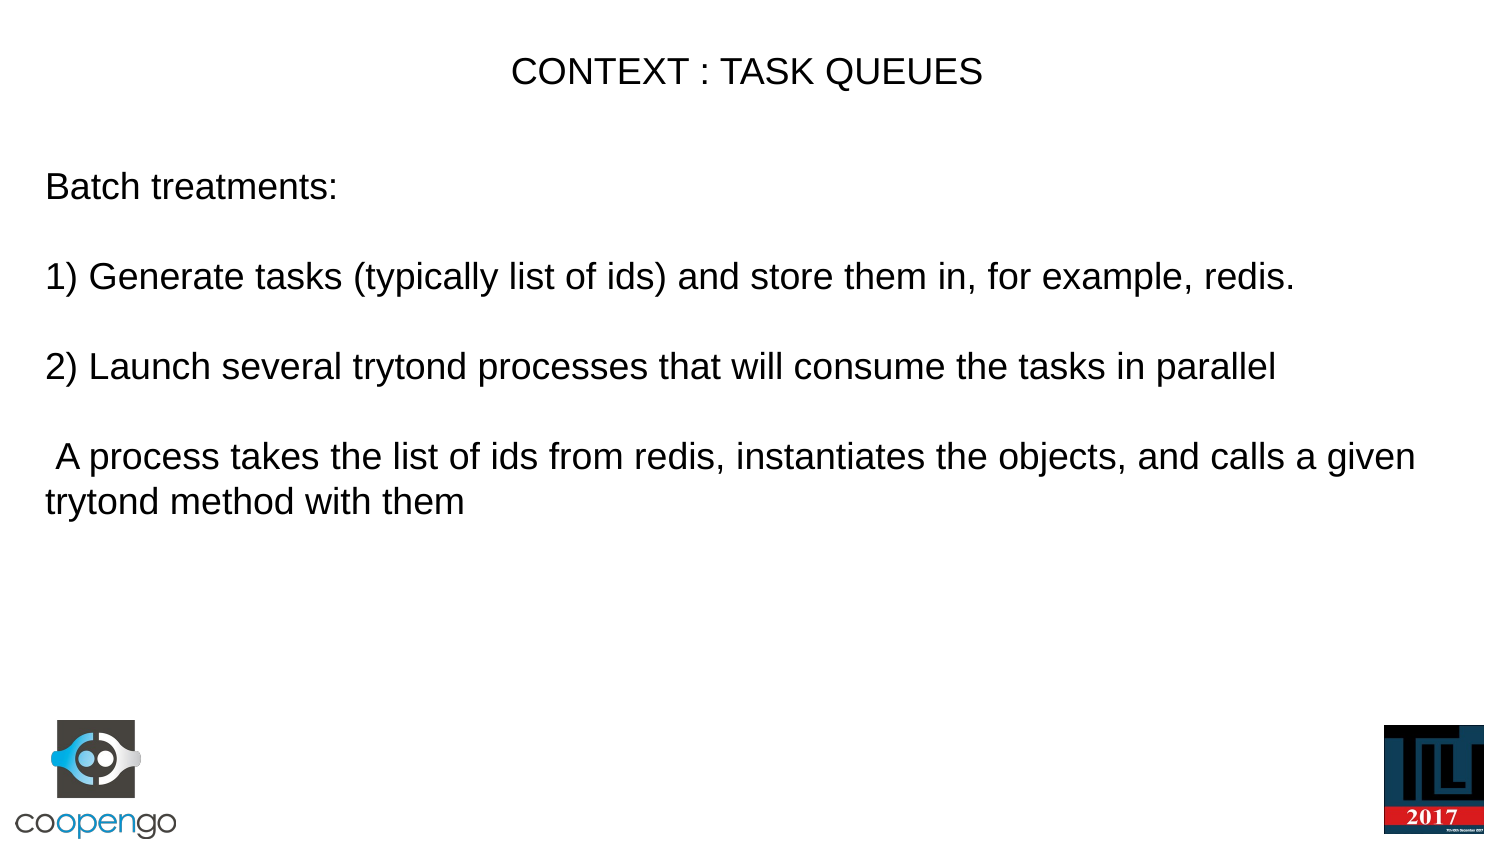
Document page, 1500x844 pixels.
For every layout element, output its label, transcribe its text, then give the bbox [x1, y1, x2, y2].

text_box CONTEXT : TASK QUEUES Batch treatments: 1) Generate tasks (typically list of ids) and store them in, for example, redis. 2) Launch several trytond processes that will consume the tasks in parallel A process takes the list of ids from redis, instantiates the objects, and calls a given trytond method with them [29, 32, 1465, 686]
picture [81, 817, 94, 830]
picture [15, 720, 176, 839]
picture [1384, 725, 1484, 834]
